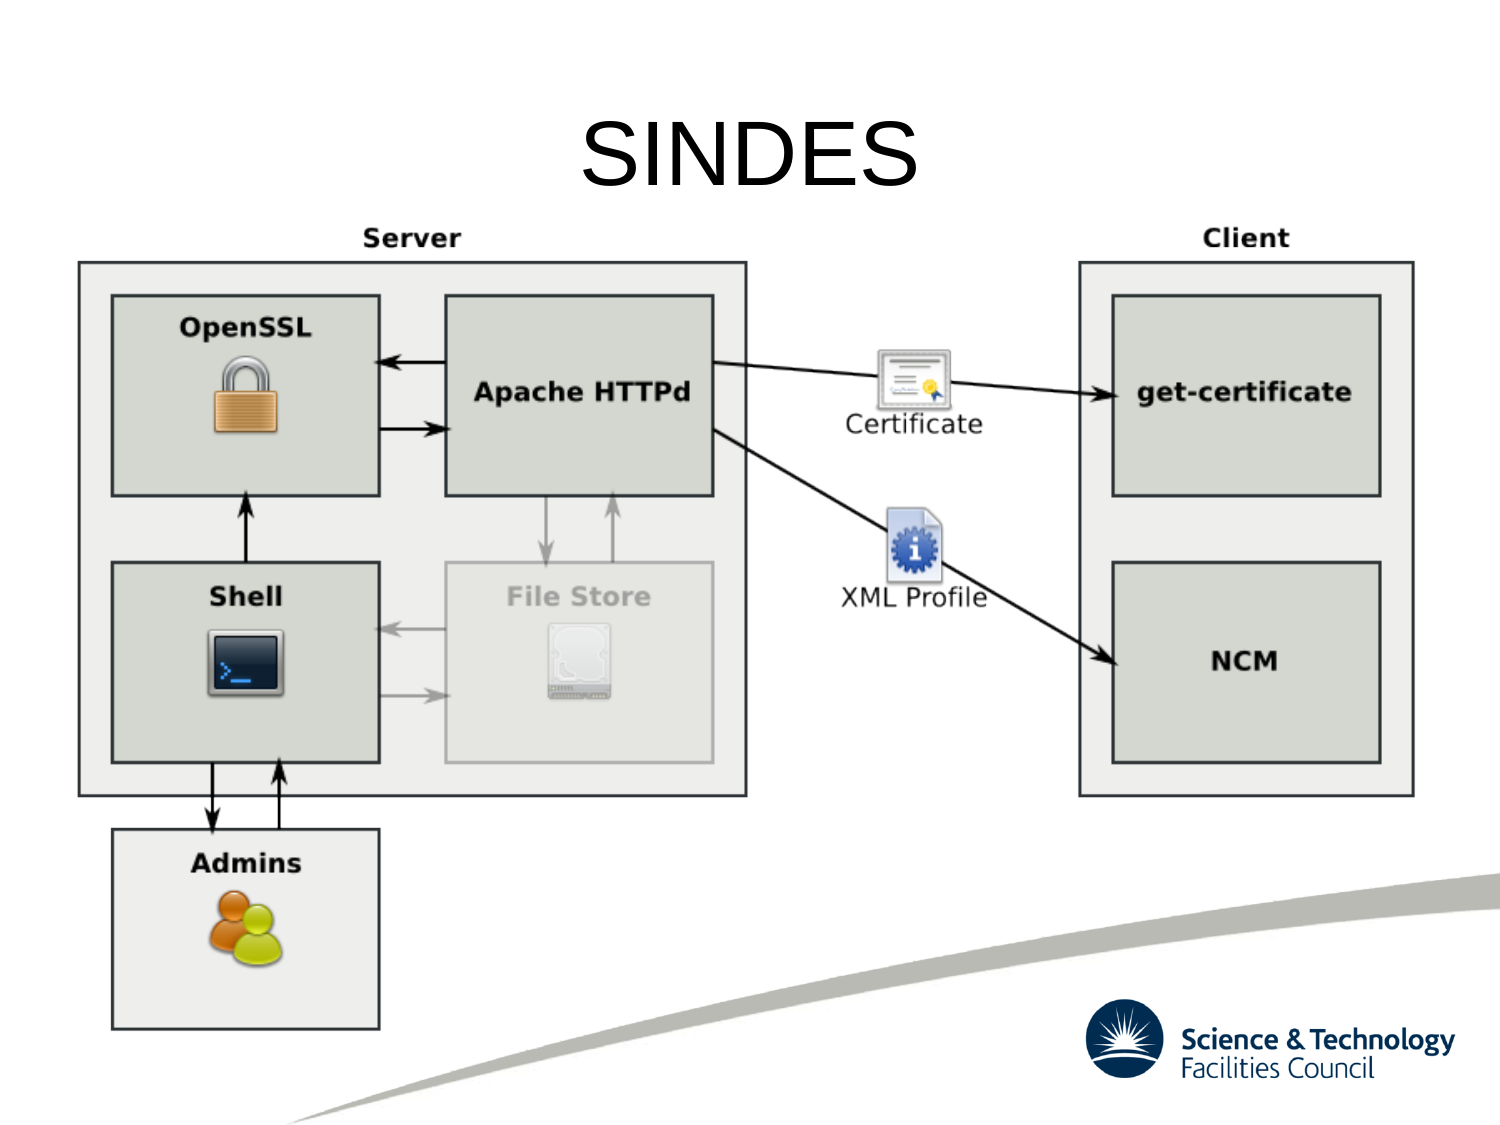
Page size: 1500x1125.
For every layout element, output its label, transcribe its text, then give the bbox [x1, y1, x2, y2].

picture [46, 196, 1500, 1125]
title SINDES [112, 30, 1388, 196]
